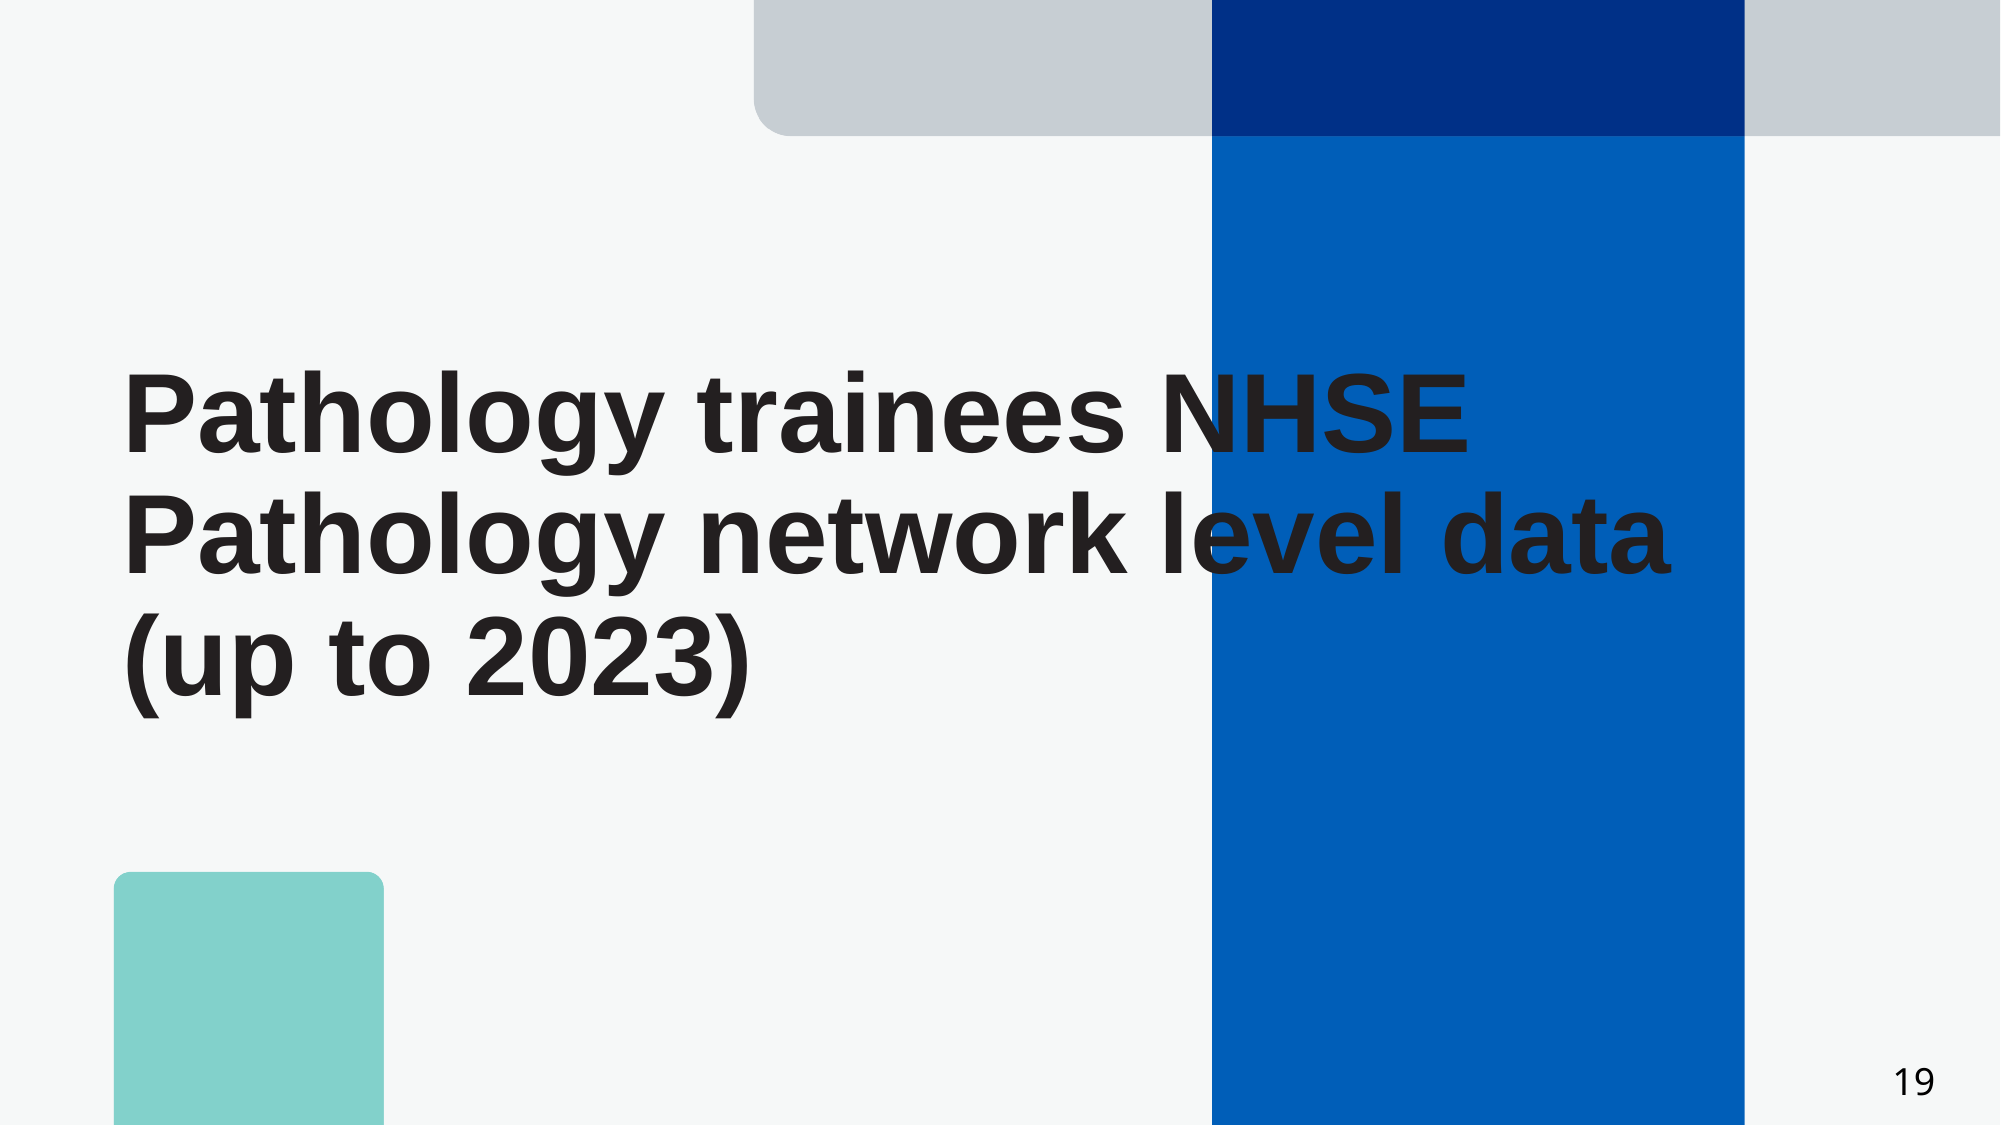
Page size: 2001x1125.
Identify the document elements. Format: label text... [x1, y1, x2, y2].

title Pathology trainees NHSE Pathology network level data (up to 2023) [122, 323, 1210, 542]
